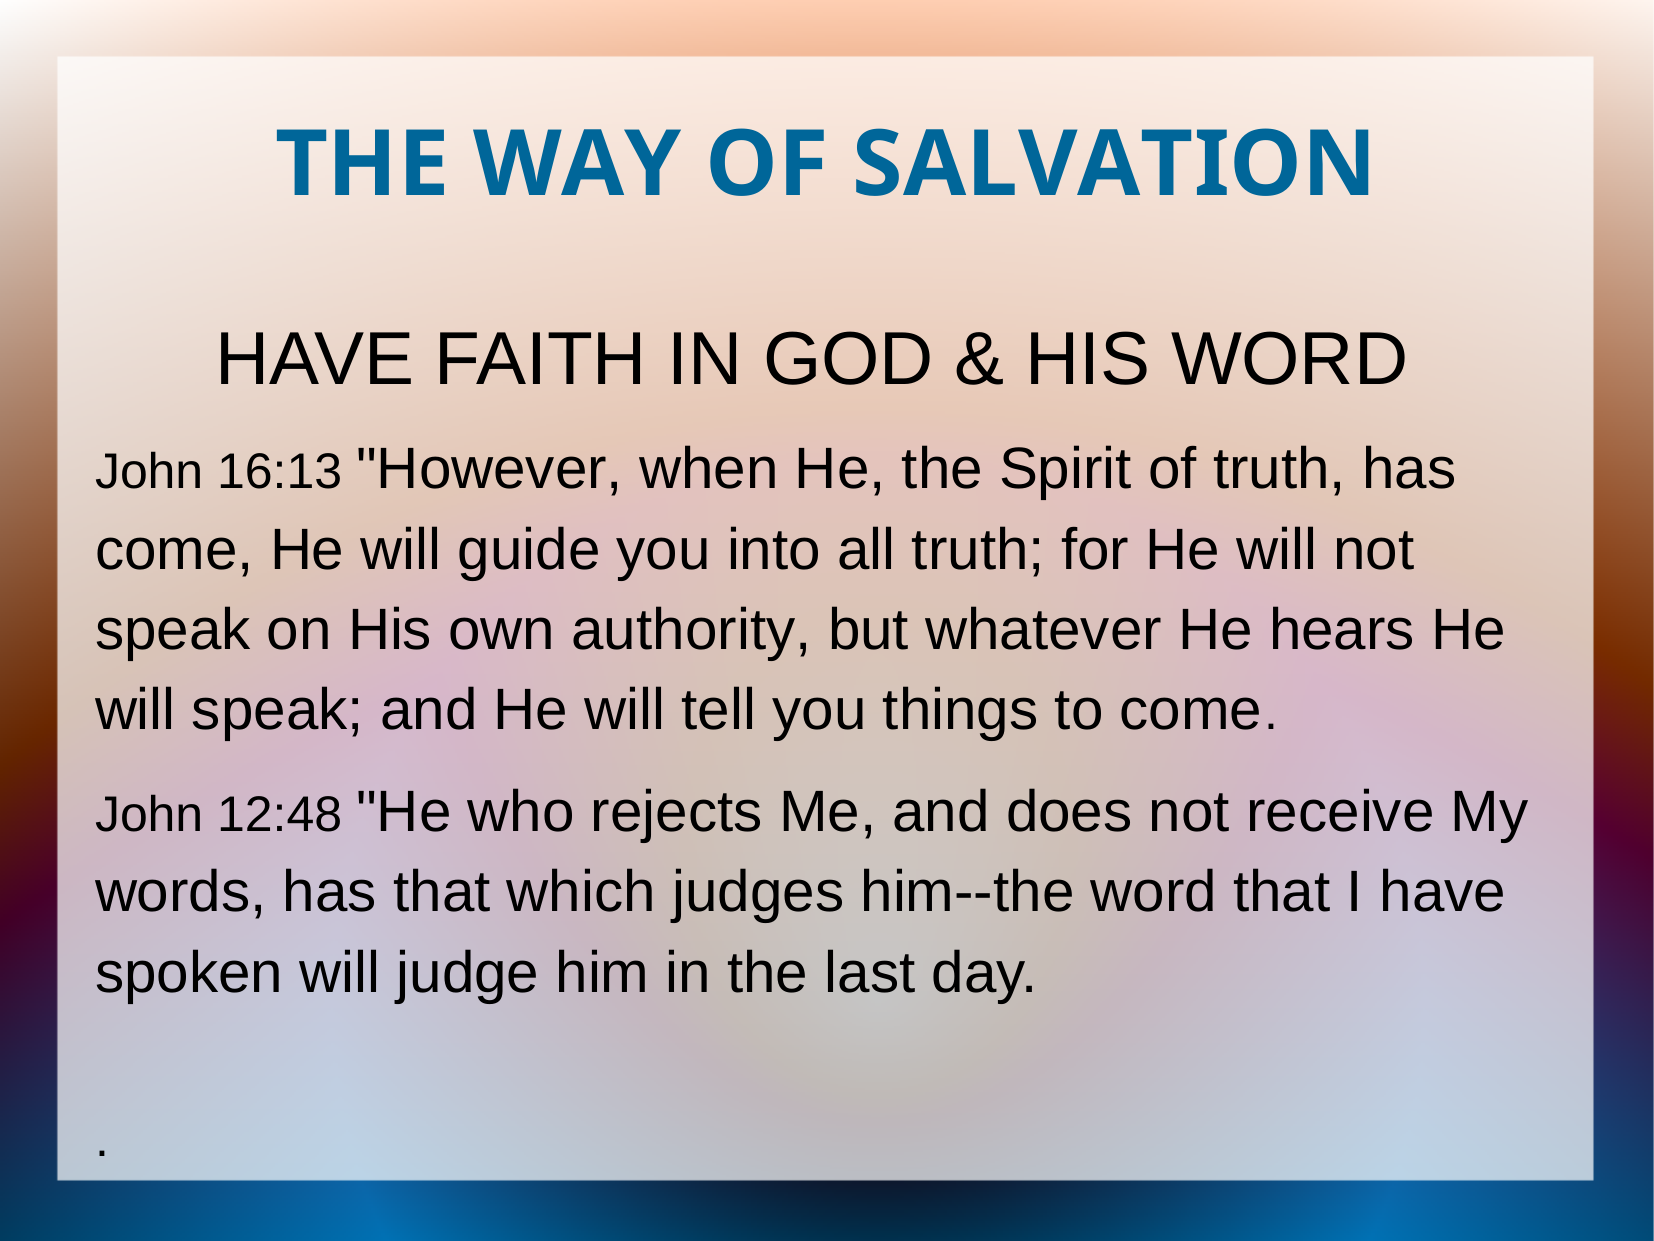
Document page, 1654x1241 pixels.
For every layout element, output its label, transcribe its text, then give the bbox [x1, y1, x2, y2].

title THE WAY OF SALVATION [82, 103, 1571, 215]
text_box HAVE FAITH IN GOD & HIS WORD John 16:13 "However, when He, the Spirit of truth, has come, He will guide you into all truth; for He will not speak on His own authority, but whatever He hears He will speak; and He will tell you things to come. John 12:48 "He who rejects Me, and does not receive My words, has that which judges him--the word that I have spoken will judge him in the last day. . [80, 222, 1597, 1186]
